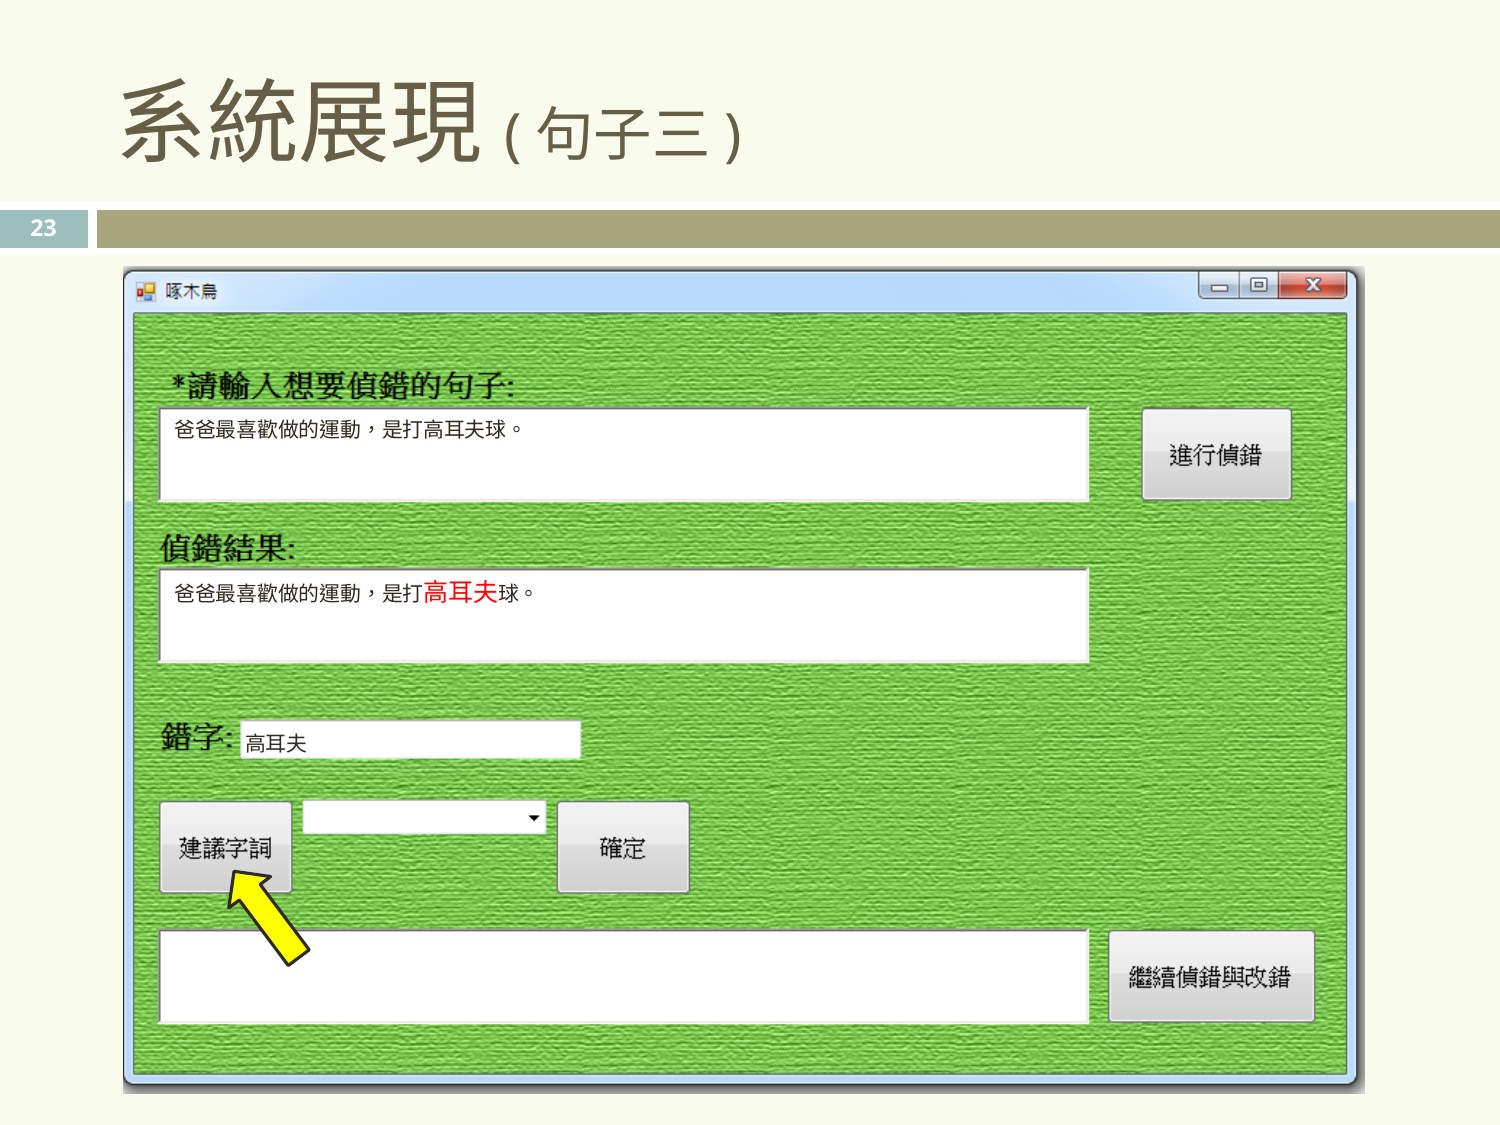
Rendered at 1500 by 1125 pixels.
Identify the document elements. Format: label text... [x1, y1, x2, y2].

text_box [228, 871, 310, 966]
picture [123, 266, 1365, 1095]
text_box 23 [0, 208, 88, 249]
text_box 爸爸最喜歡做的運動，是打高耳夫球。 [159, 569, 1093, 641]
title 系統展現(句子三) [100, 37, 1438, 201]
text_box 爸爸最喜歡做的運動，是打高耳夫球。 [159, 409, 1093, 475]
text_box 高耳夫 [230, 722, 324, 764]
